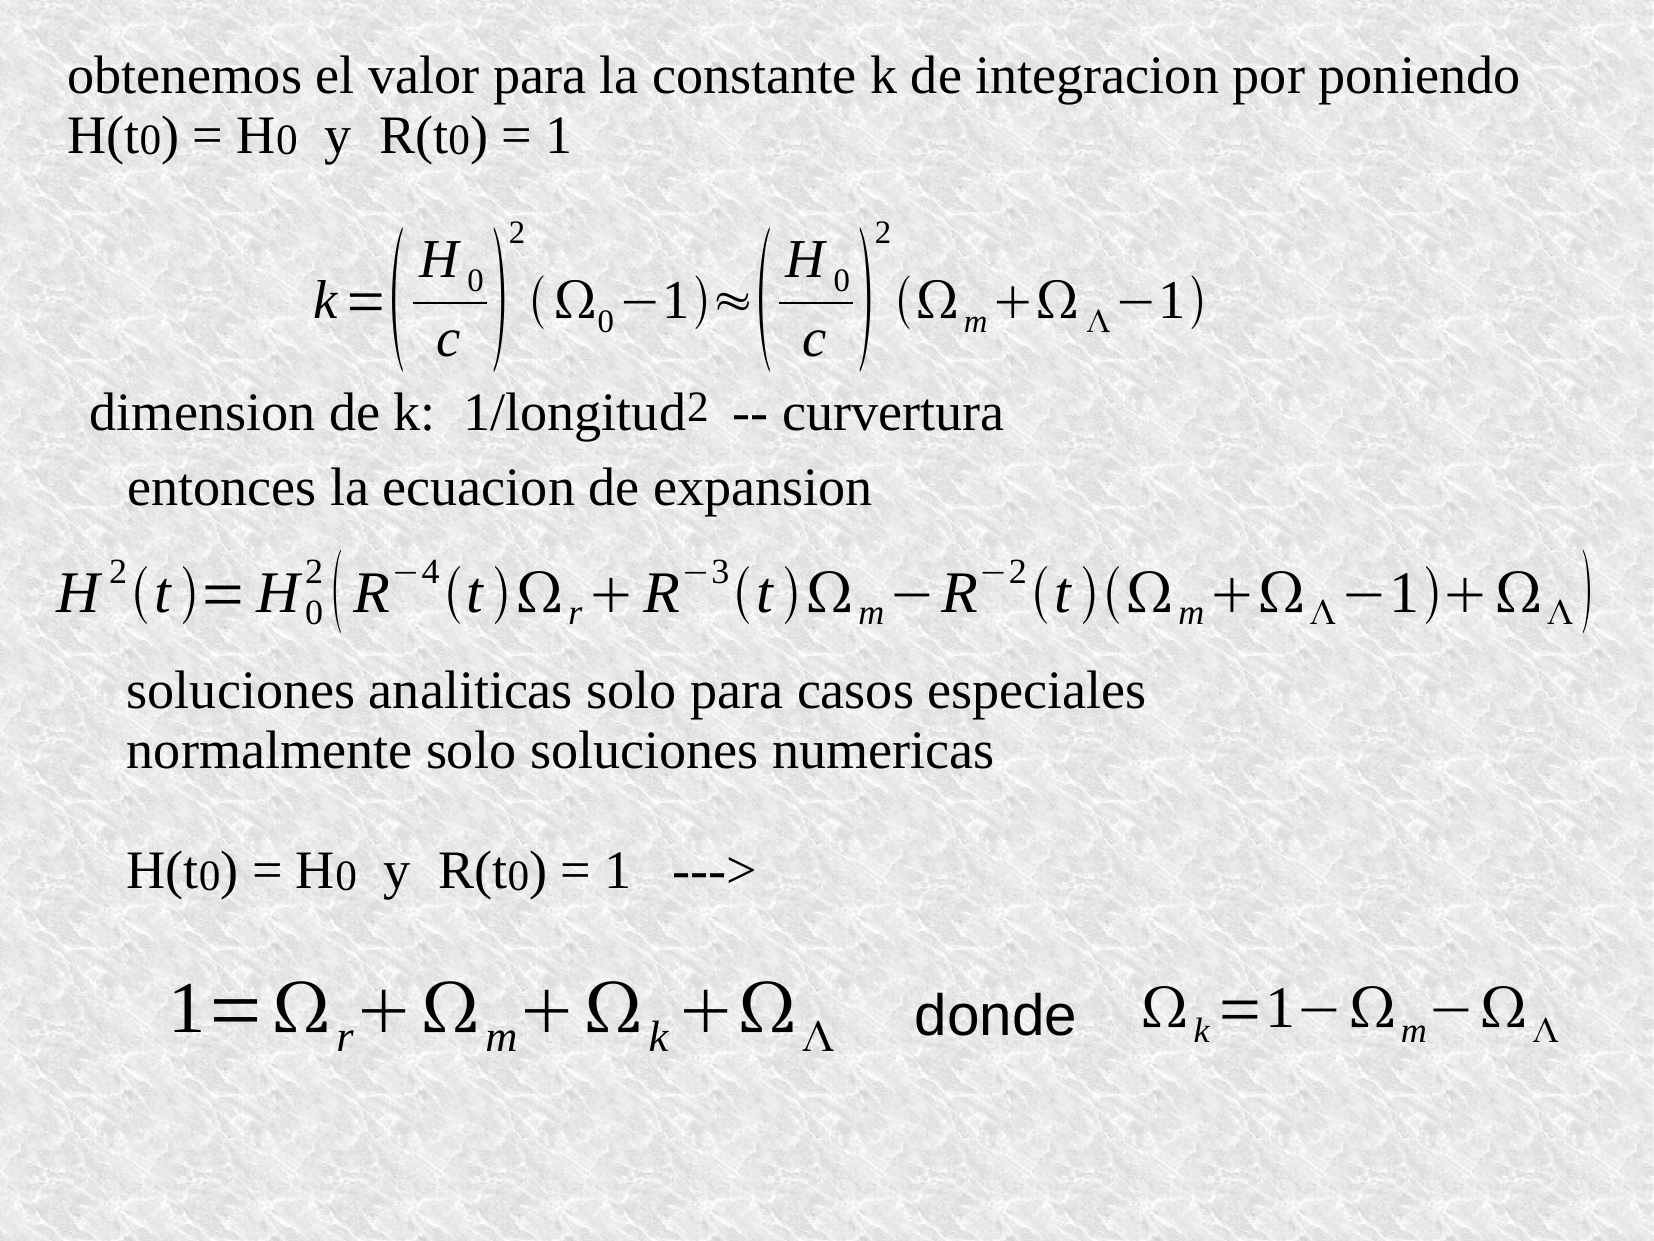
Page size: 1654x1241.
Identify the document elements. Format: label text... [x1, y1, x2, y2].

text_box donde [900, 975, 1073, 1061]
chart [300, 216, 1219, 376]
picture [0, 0, 1654, 1241]
text_box dimension de k: 1/longitud2 -- curvertura [75, 375, 1042, 457]
text_box entonces la ecuacion de expansion [112, 450, 890, 531]
text_box soluciones analiticas solo para casos especiales normalmente solo soluciones numericas H(t0) = H0 y R(t0) = 1 ---> [111, 652, 1163, 938]
text_box obtenemos el valor para la constante k de integracion por poniendo H(t0) = H0 y R(t0) = 1 [52, 37, 1538, 192]
chart [1125, 976, 1576, 1051]
chart [37, 546, 1605, 638]
chart [150, 968, 856, 1061]
